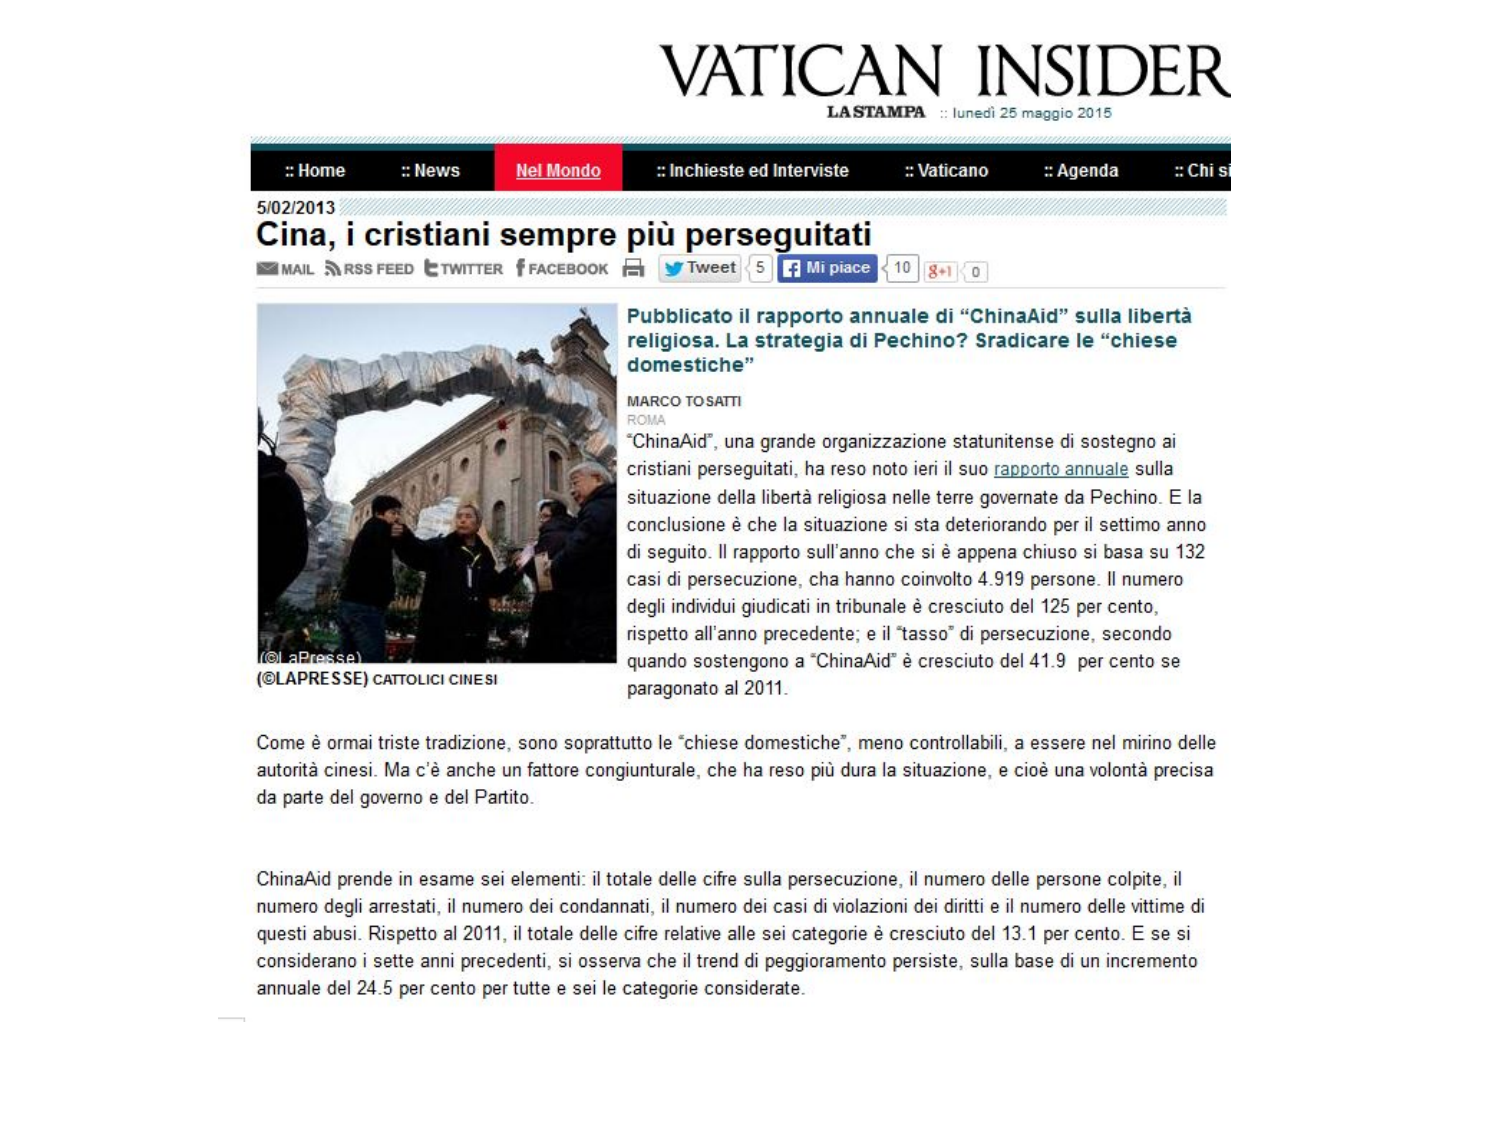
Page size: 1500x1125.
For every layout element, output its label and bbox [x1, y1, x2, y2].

picture [218, 19, 1231, 1022]
